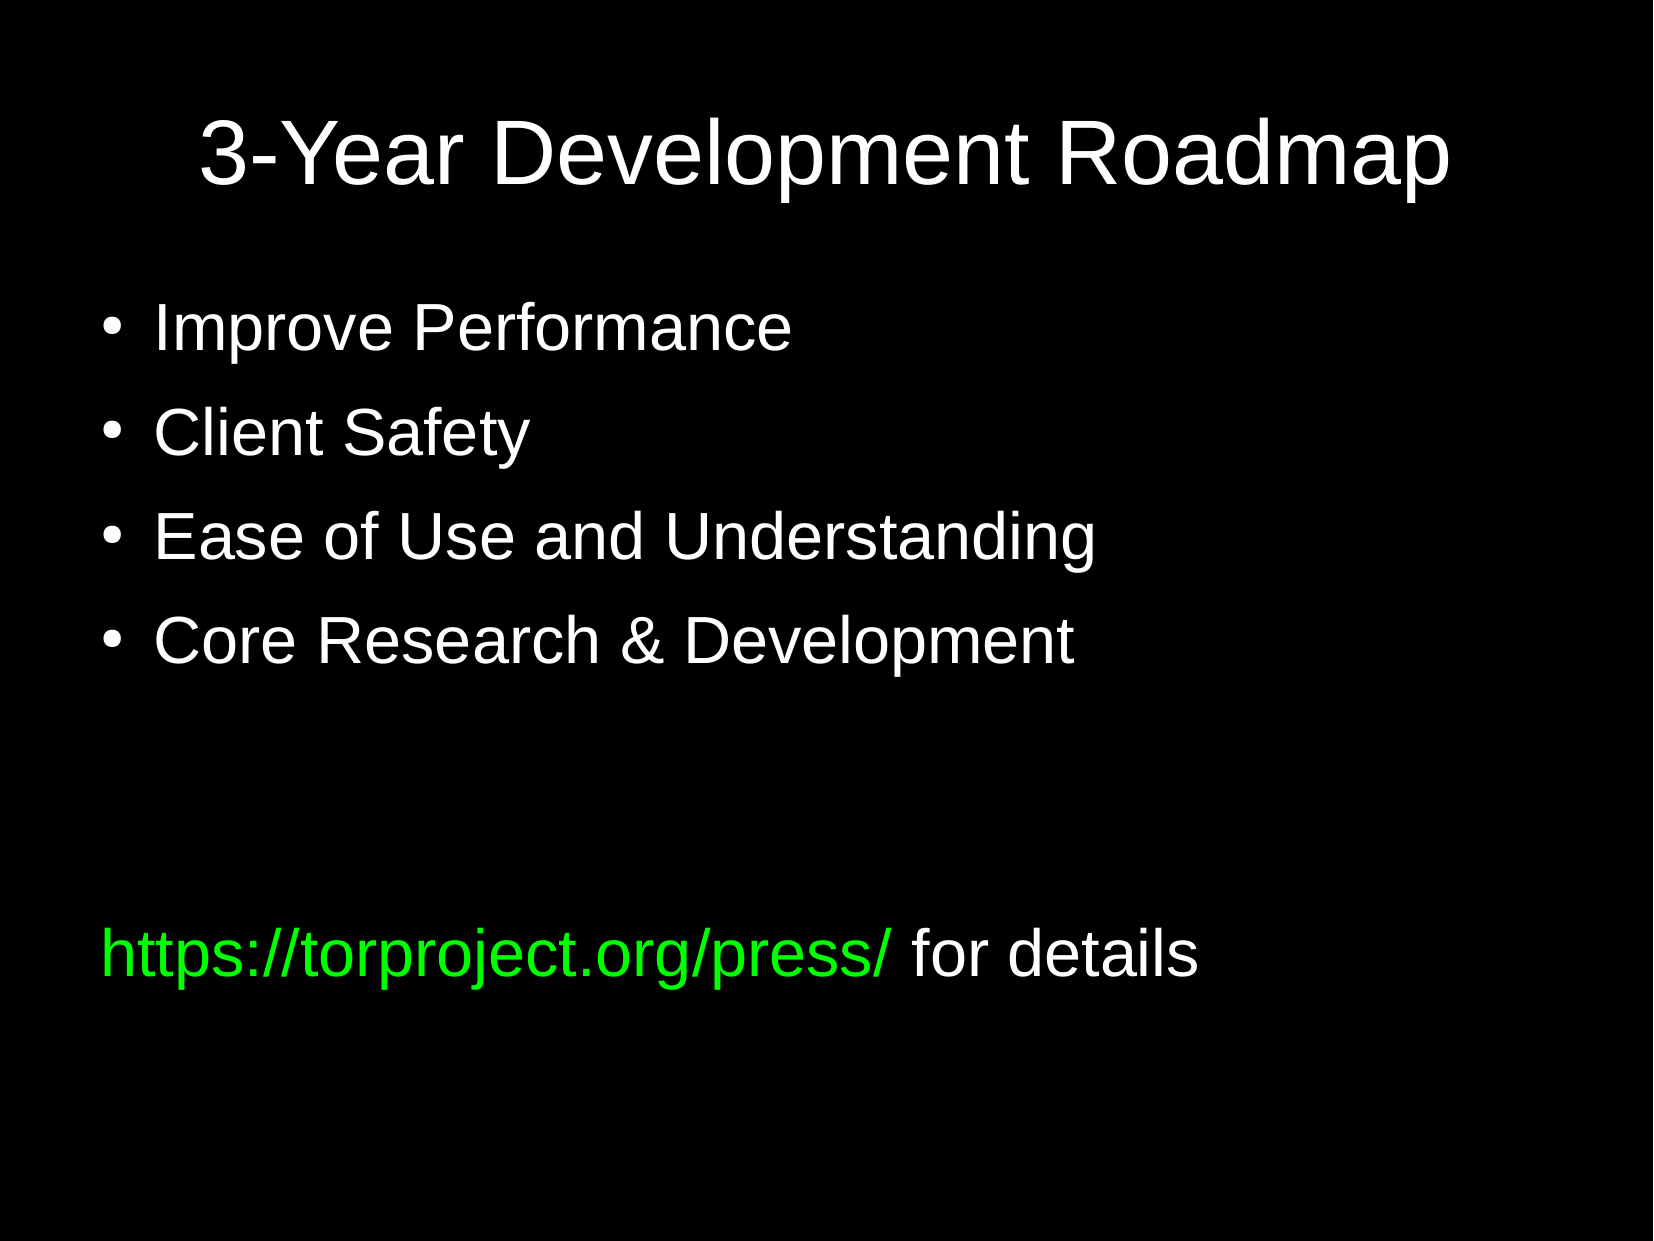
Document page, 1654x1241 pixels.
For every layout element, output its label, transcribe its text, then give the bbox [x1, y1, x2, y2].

list Improve Performance Client Safety Ease of Use and Understanding Core Research & Development https://torproject.org/press/ for details [82, 290, 1571, 1095]
title 3-Year Development Roadmap [82, 49, 1571, 257]
